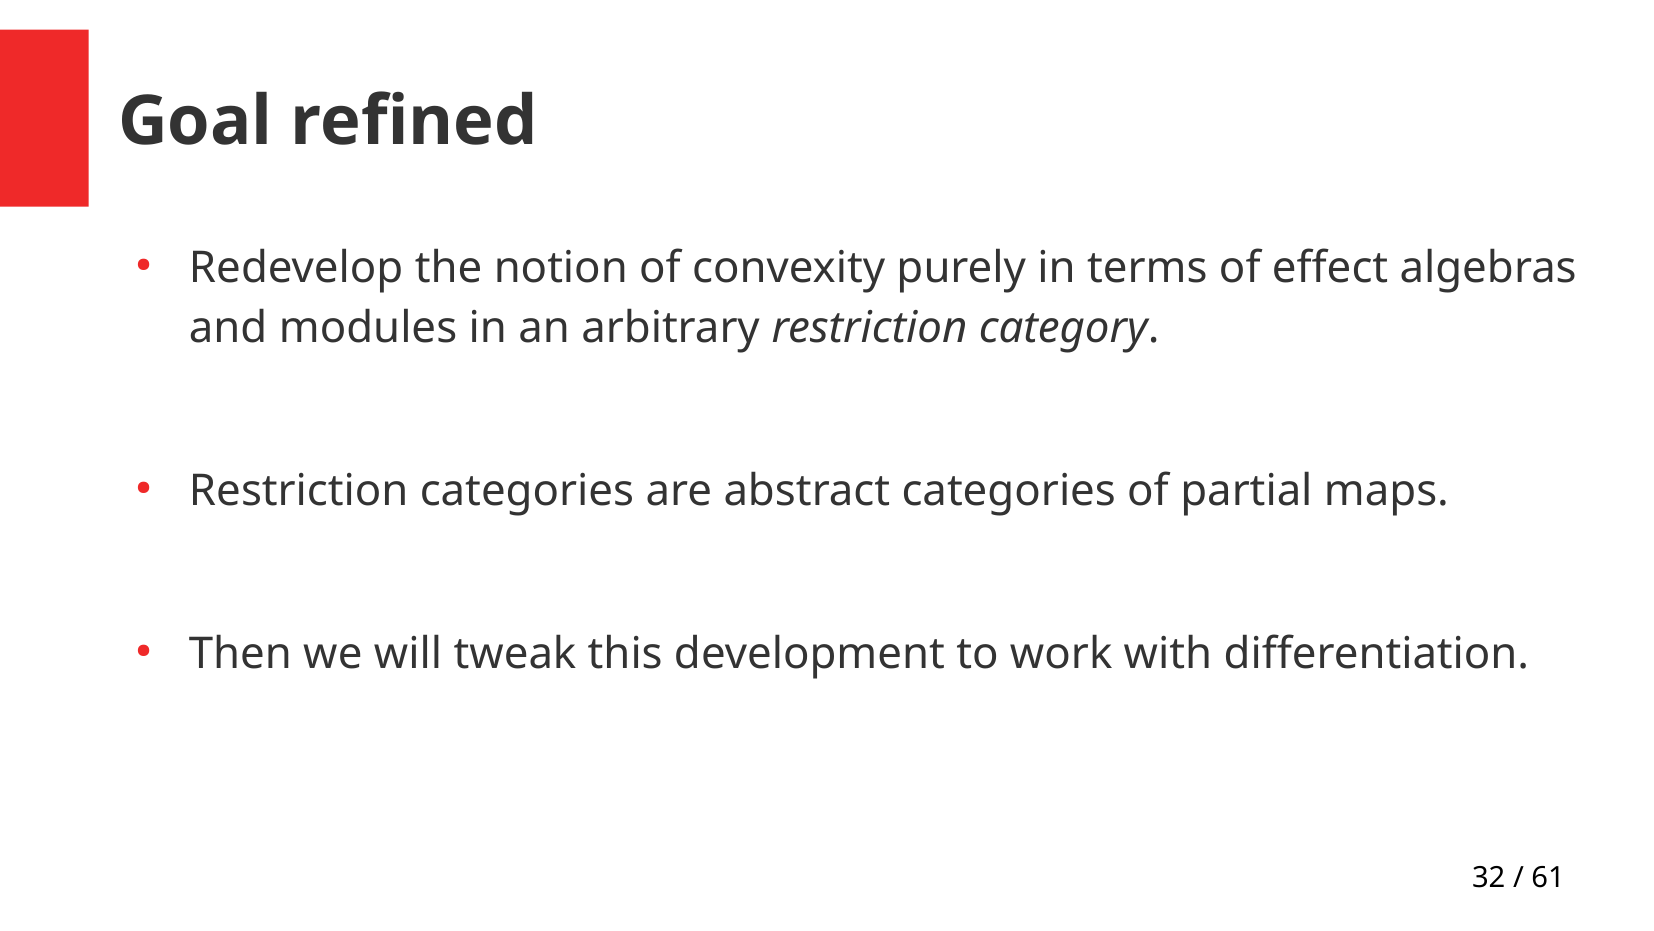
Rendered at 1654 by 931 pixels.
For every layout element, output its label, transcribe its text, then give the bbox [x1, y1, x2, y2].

list Redevelop the notion of convexity purely in terms of effect algebras and modules in an arbitrary restriction category. Restriction categories are abstract categories of partial maps. Then we will tweak this development to work with differentiation. [118, 236, 1595, 798]
title Goal refined [118, 29, 1595, 207]
